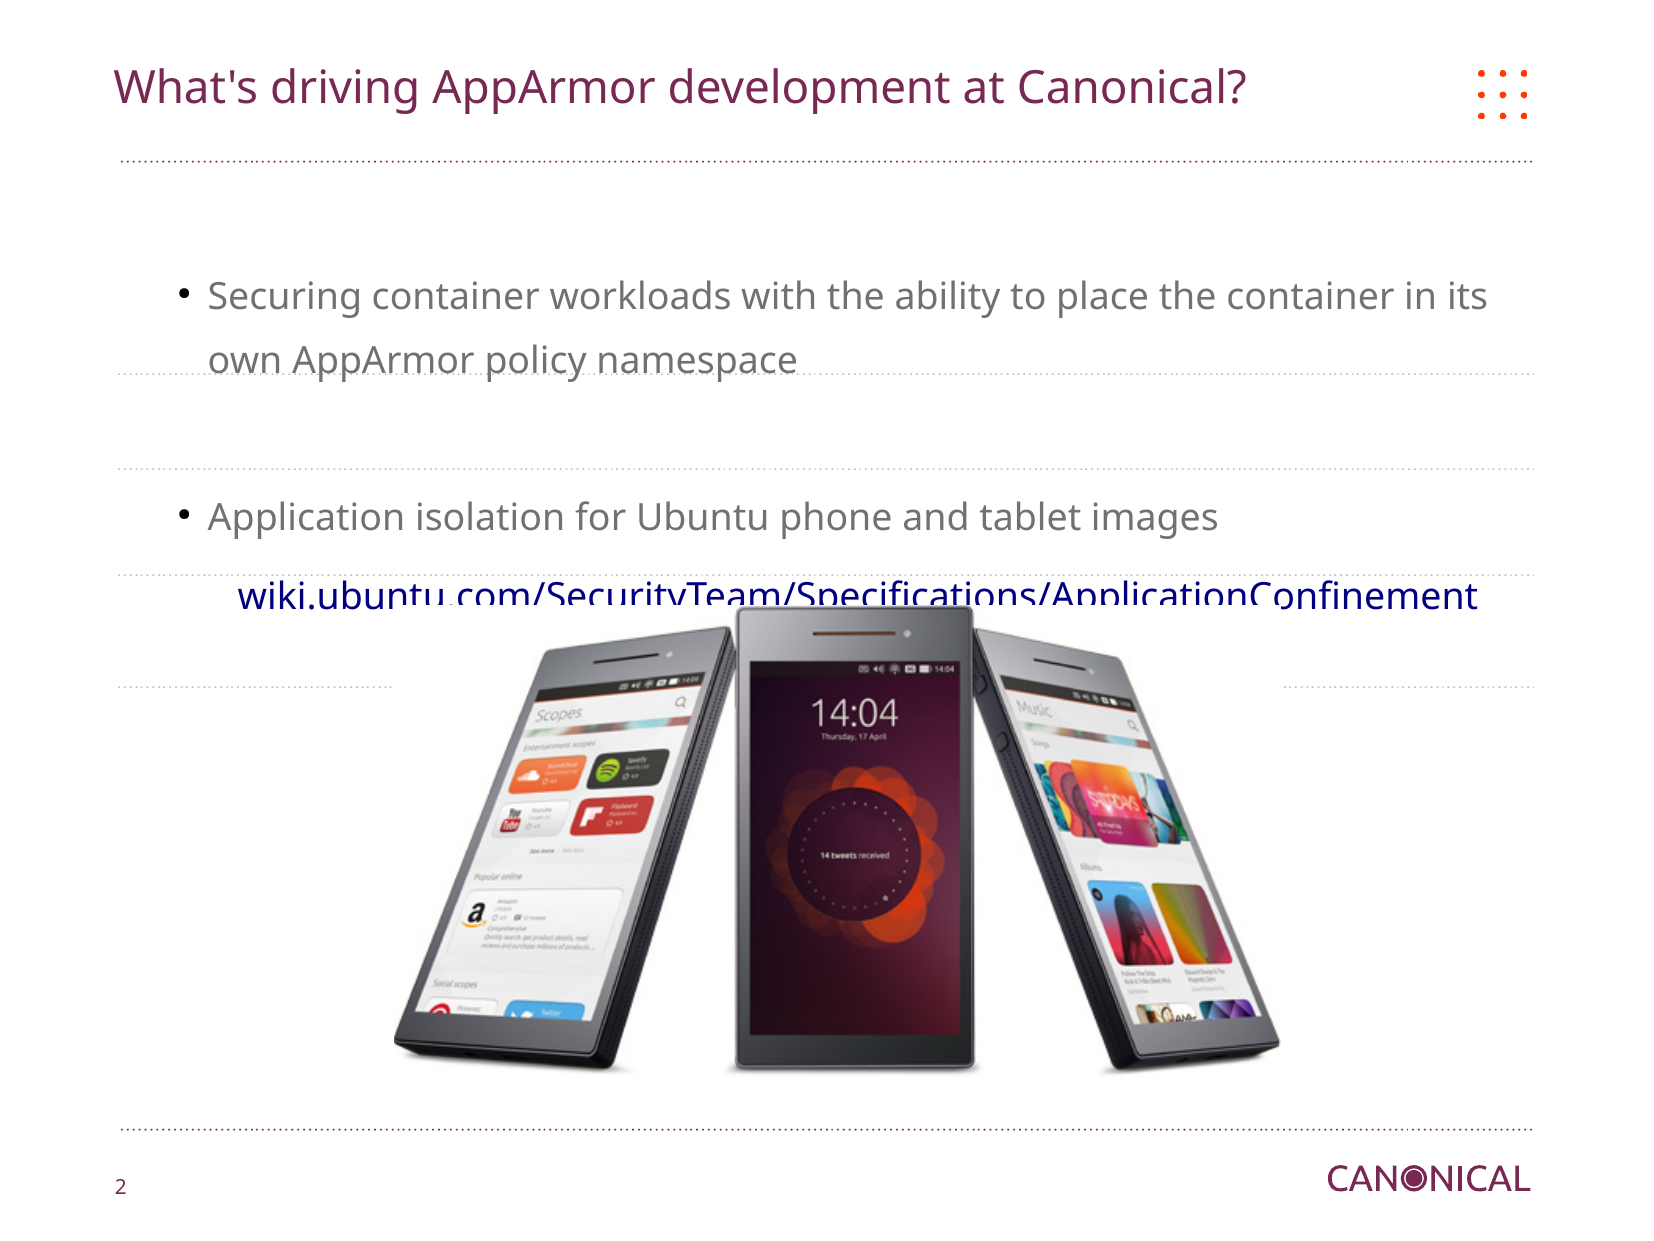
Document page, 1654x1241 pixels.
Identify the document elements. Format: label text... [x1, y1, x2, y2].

picture [1506, 372, 1537, 378]
picture [1478, 70, 1527, 119]
list Securing container workloads with the ability to place the container in its own AppArmor policy namespace Application isolation for Ubuntu phone and tablet images wiki.ubuntu.com/SecurityTeam/Specifications/ApplicationConfinement [147, 256, 1506, 591]
picture [1506, 466, 1537, 473]
picture [118, 372, 147, 378]
picture [111, 159, 1533, 166]
picture [1506, 572, 1537, 579]
picture [118, 466, 147, 473]
picture [118, 605, 1537, 1078]
title What's driving AppArmor development at Canonical? [113, 59, 1382, 112]
picture [111, 1127, 1533, 1134]
picture [118, 572, 147, 579]
